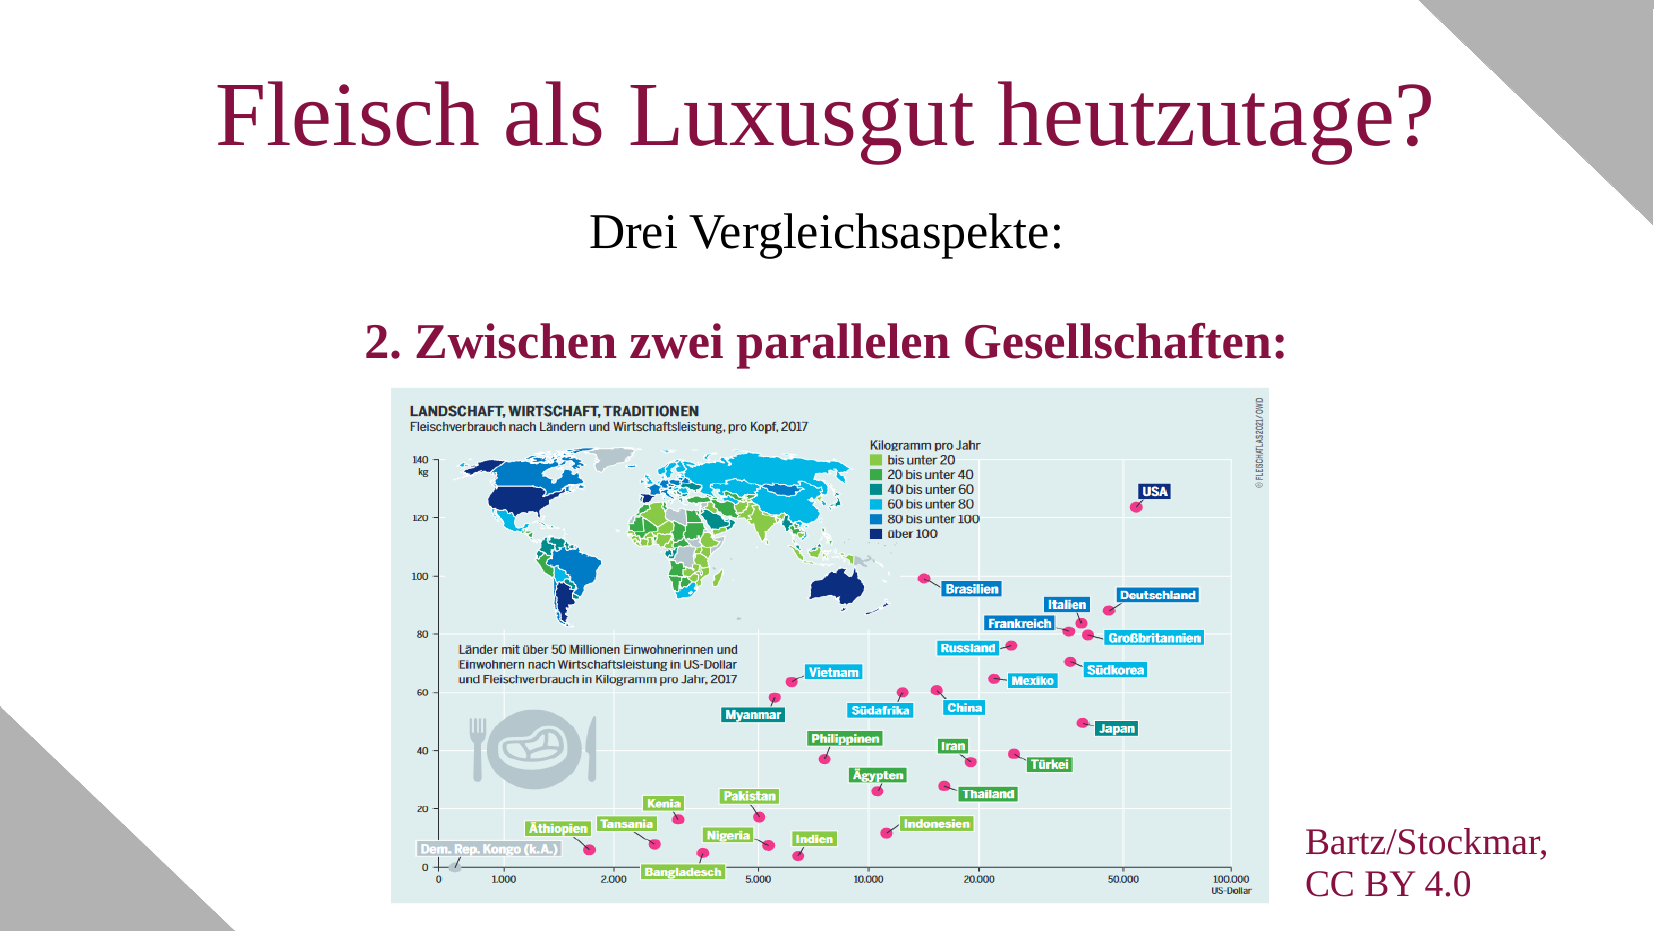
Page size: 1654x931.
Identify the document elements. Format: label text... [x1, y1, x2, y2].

subtitle Drei Vergleichsaspekte: 2. Zwischen zwei parallelen Gesellschaften: [82, 203, 1571, 882]
text_box [1419, 0, 1654, 225]
picture [391, 386, 1269, 904]
text_box [0, 706, 235, 931]
title Fleisch als Luxusgut heutzutage? [82, 37, 1571, 193]
text_box Bartz/Stockmar, CC BY 4.0 [1290, 813, 1581, 912]
